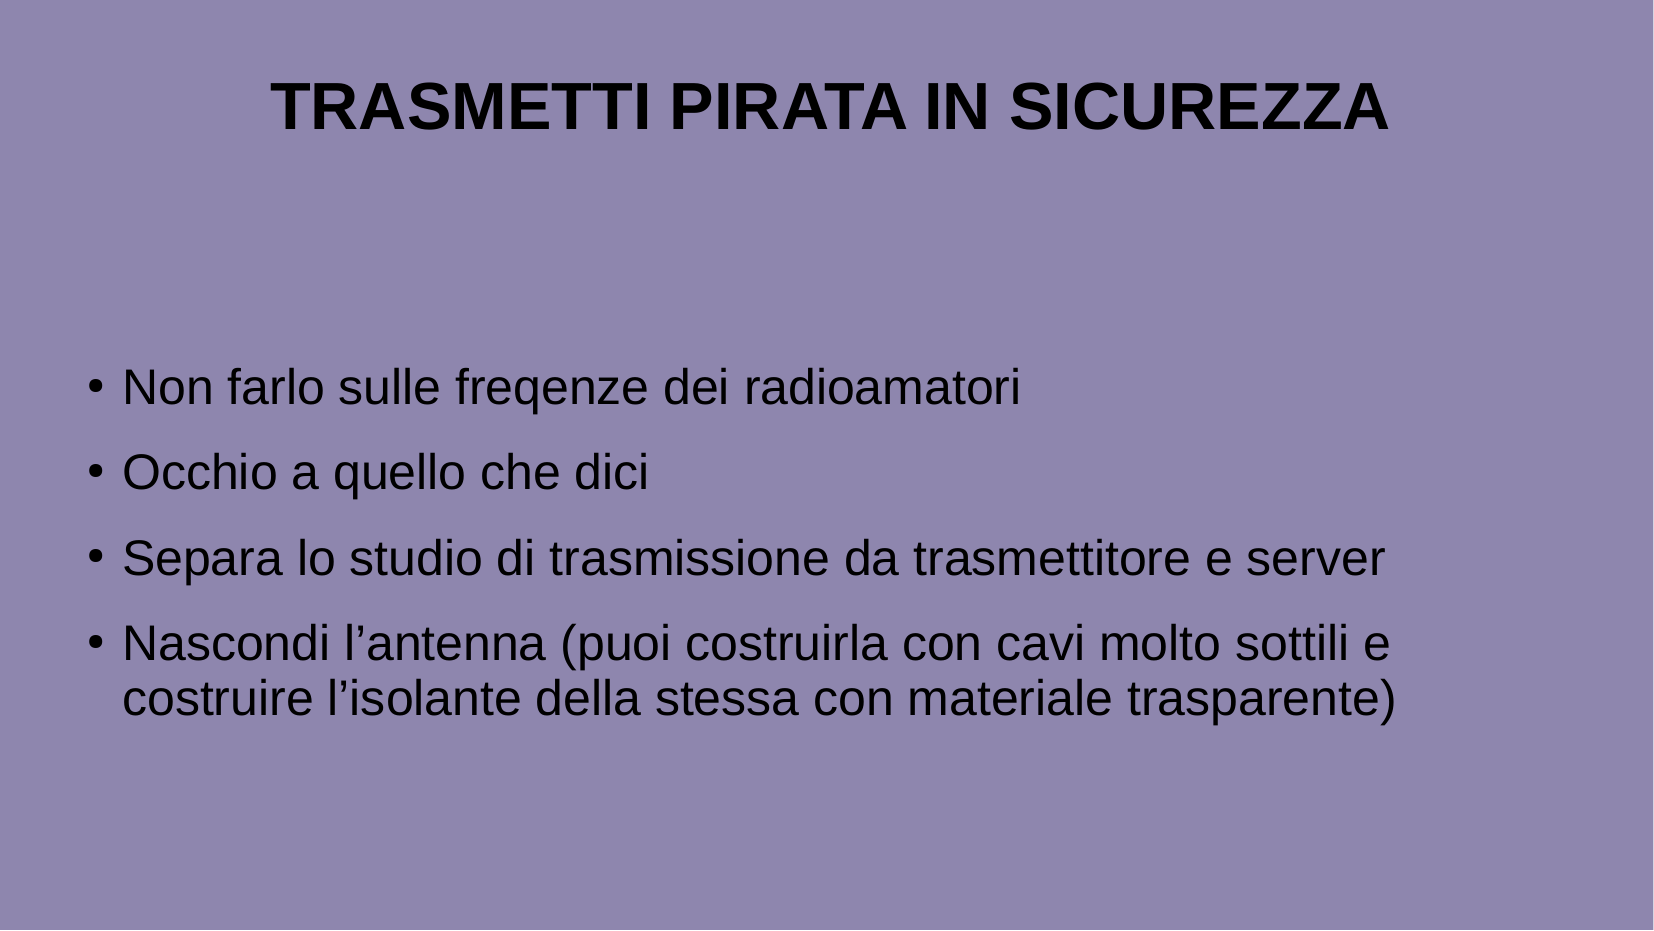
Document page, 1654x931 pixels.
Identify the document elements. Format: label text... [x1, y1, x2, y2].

title TRASMETTI PIRATA IN SICUREZZA [86, 0, 1576, 185]
subtitle Non farlo sulle freqenze dei radioamatori Occhio a quello che dici Separa lo studio di trasmissione da trasmettitore e server Nascondi l’antenna (puoi costruirla con cavi molto sottili e costruire l’isolante della stessa con materiale trasparente) [86, 185, 1576, 901]
